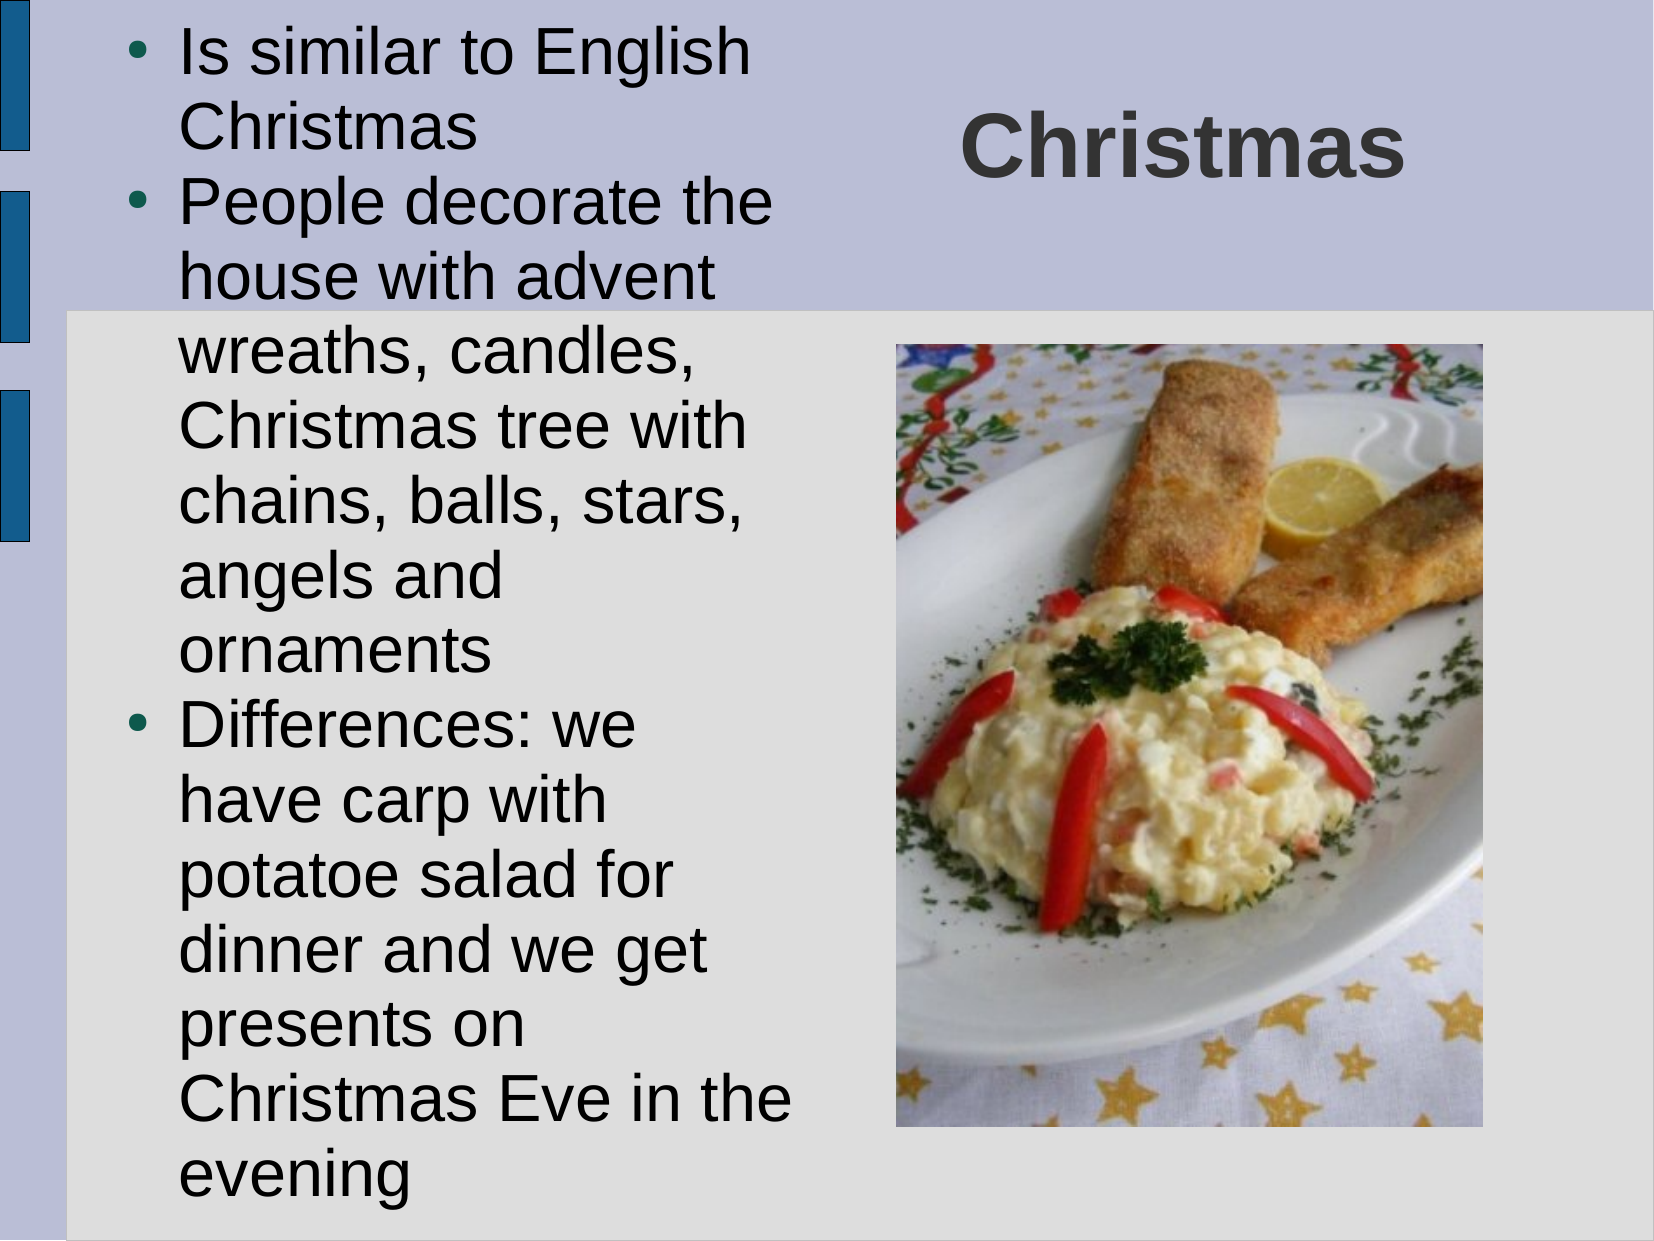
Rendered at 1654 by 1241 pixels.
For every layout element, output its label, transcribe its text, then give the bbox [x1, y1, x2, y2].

title Christmas [798, 26, 1654, 266]
list Is similar to English Christmas People decorate the house with advent wreaths, candles, Christmas tree with chains, balls, stars, angels and ornaments Differences: we have carp with potatoe salad for dinner and we get presents on Christmas Eve in the evening [108, 14, 798, 1211]
picture [896, 344, 1483, 1127]
